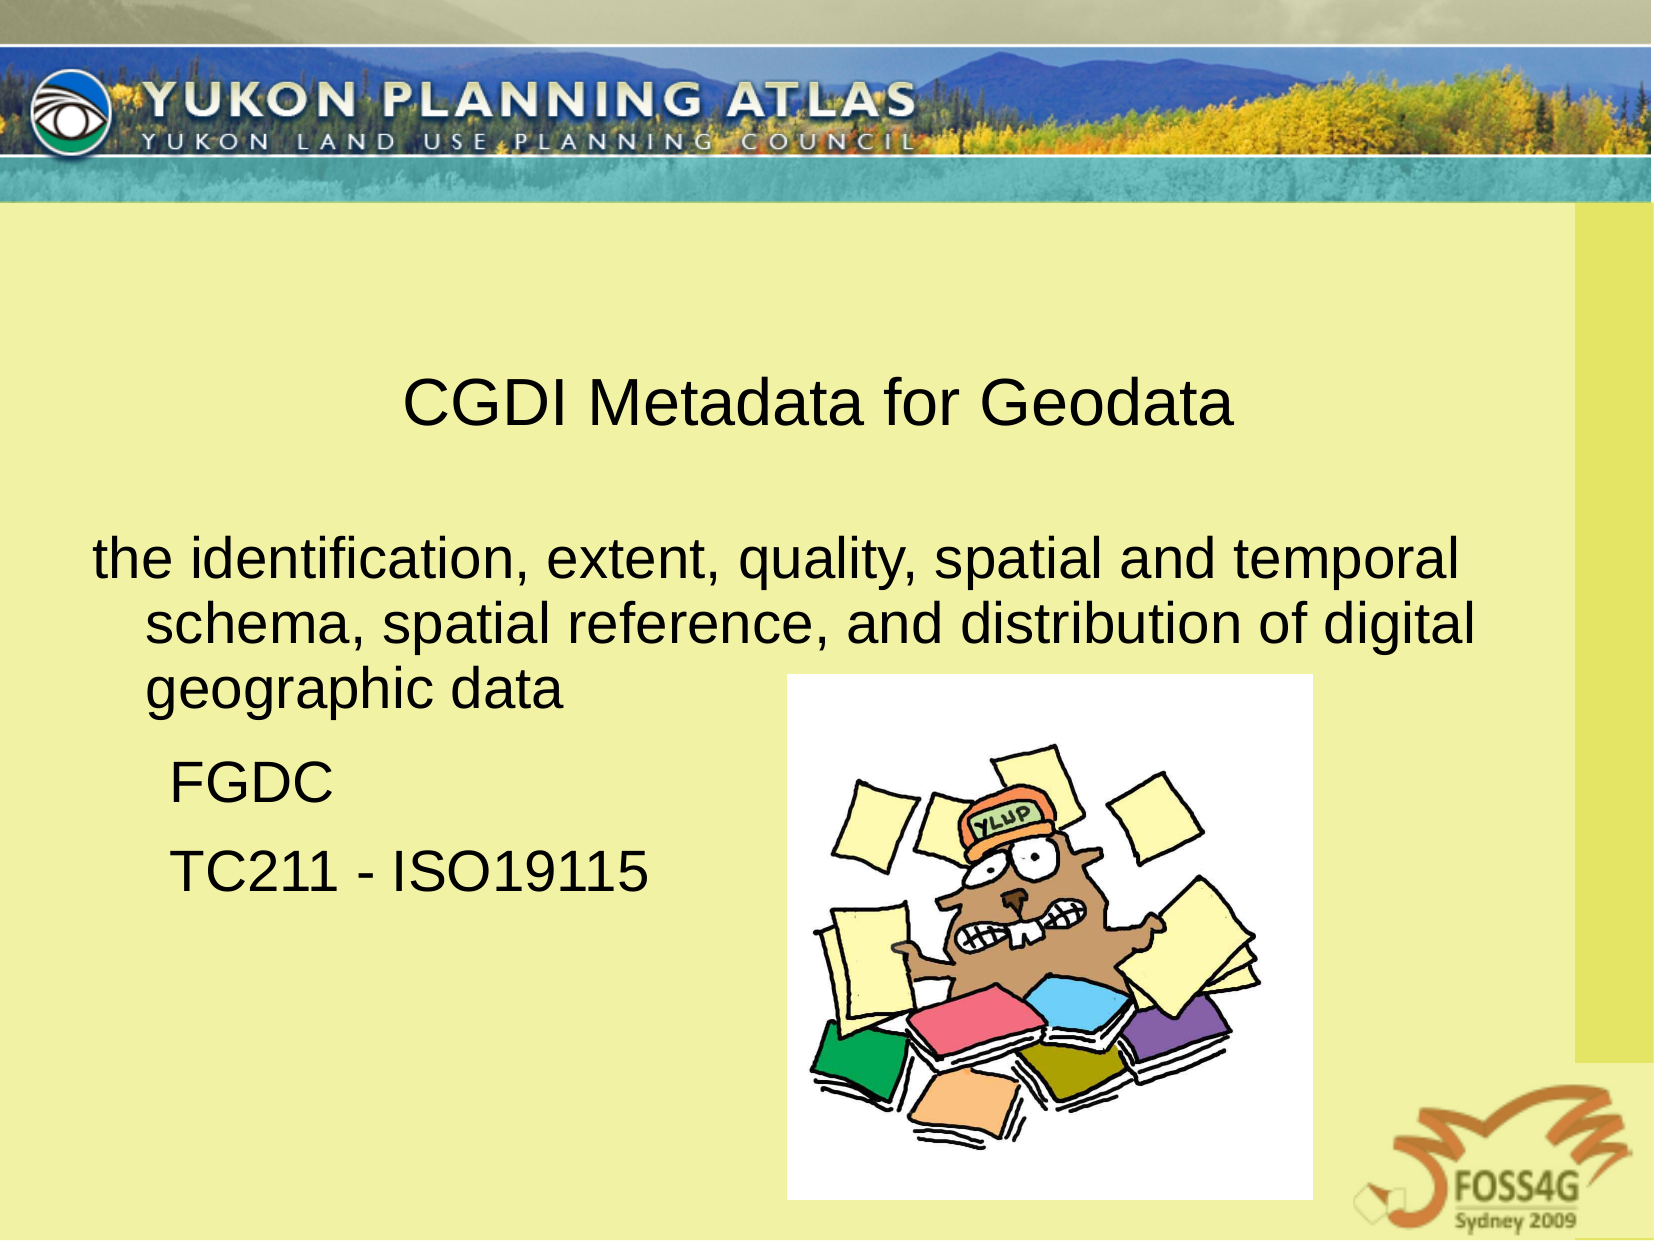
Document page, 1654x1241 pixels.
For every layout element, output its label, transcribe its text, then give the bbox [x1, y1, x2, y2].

title CGDI Metadata for Geodata [75, 306, 1564, 499]
picture [0, 0, 1651, 201]
picture [787, 674, 1313, 1200]
list the identification, extent, quality, spatial and temporal schema, spatial reference, and distribution of digital geographic data FGDC TC211 - ISO19115 [75, 525, 1564, 903]
